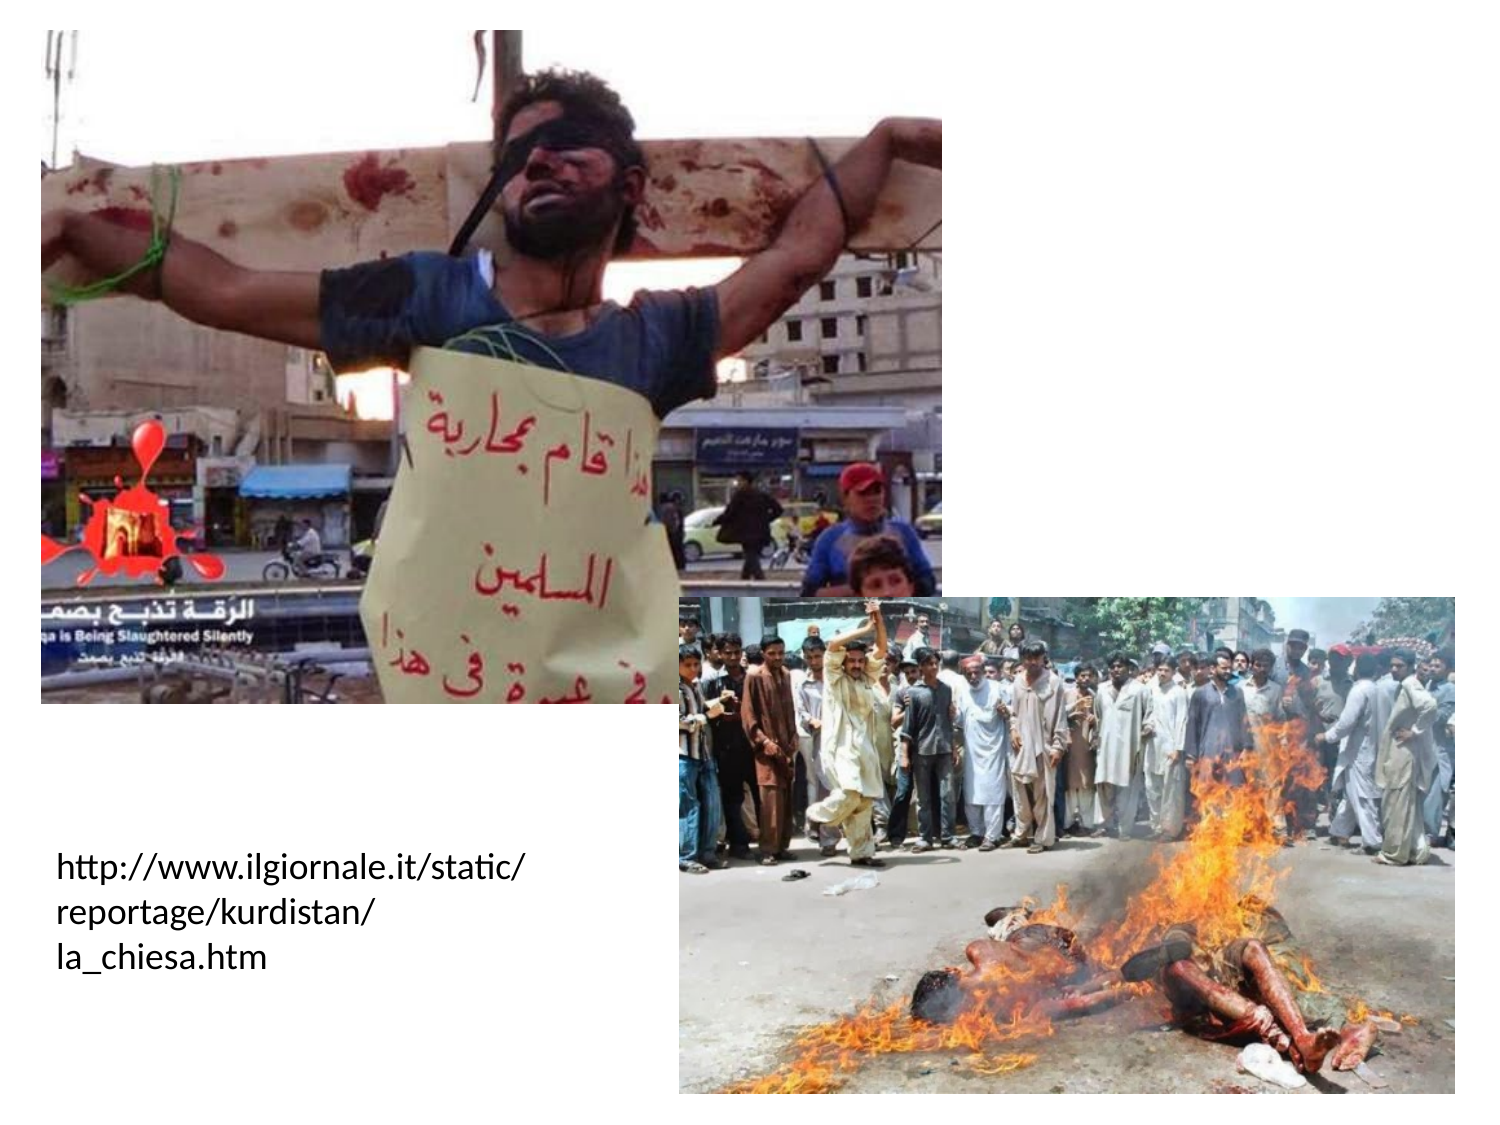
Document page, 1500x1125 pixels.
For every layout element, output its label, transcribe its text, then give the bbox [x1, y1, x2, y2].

picture [41, 30, 1455, 1094]
text_box http://www.ilgiornale.it/static/reportage/kurdistan/la_chiesa.htm [41, 834, 561, 985]
